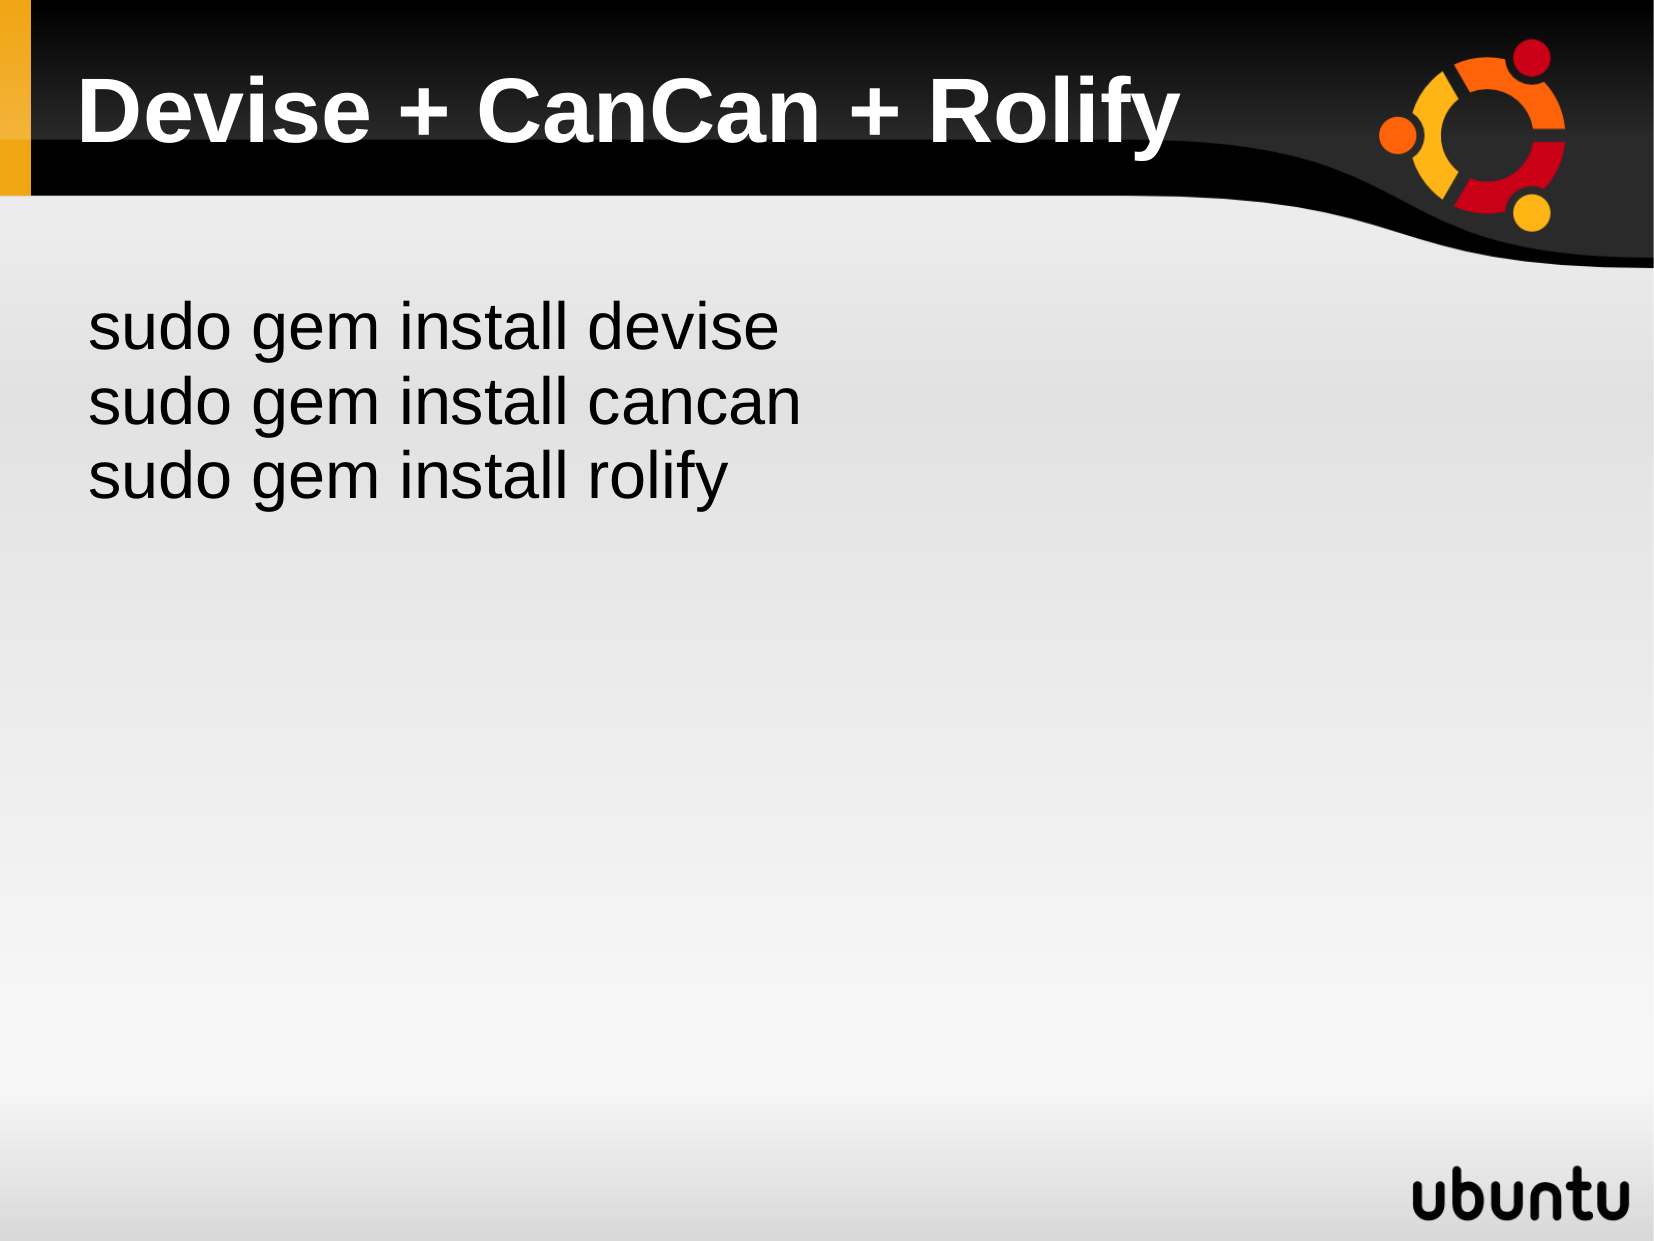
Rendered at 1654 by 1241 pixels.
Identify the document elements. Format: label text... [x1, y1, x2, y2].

picture [0, 0, 1654, 1241]
list sudo gem install devise sudo gem install cancan sudo gem install rolify [88, 288, 1577, 1093]
title Devise + CanCan + Rolify [76, 14, 1565, 207]
